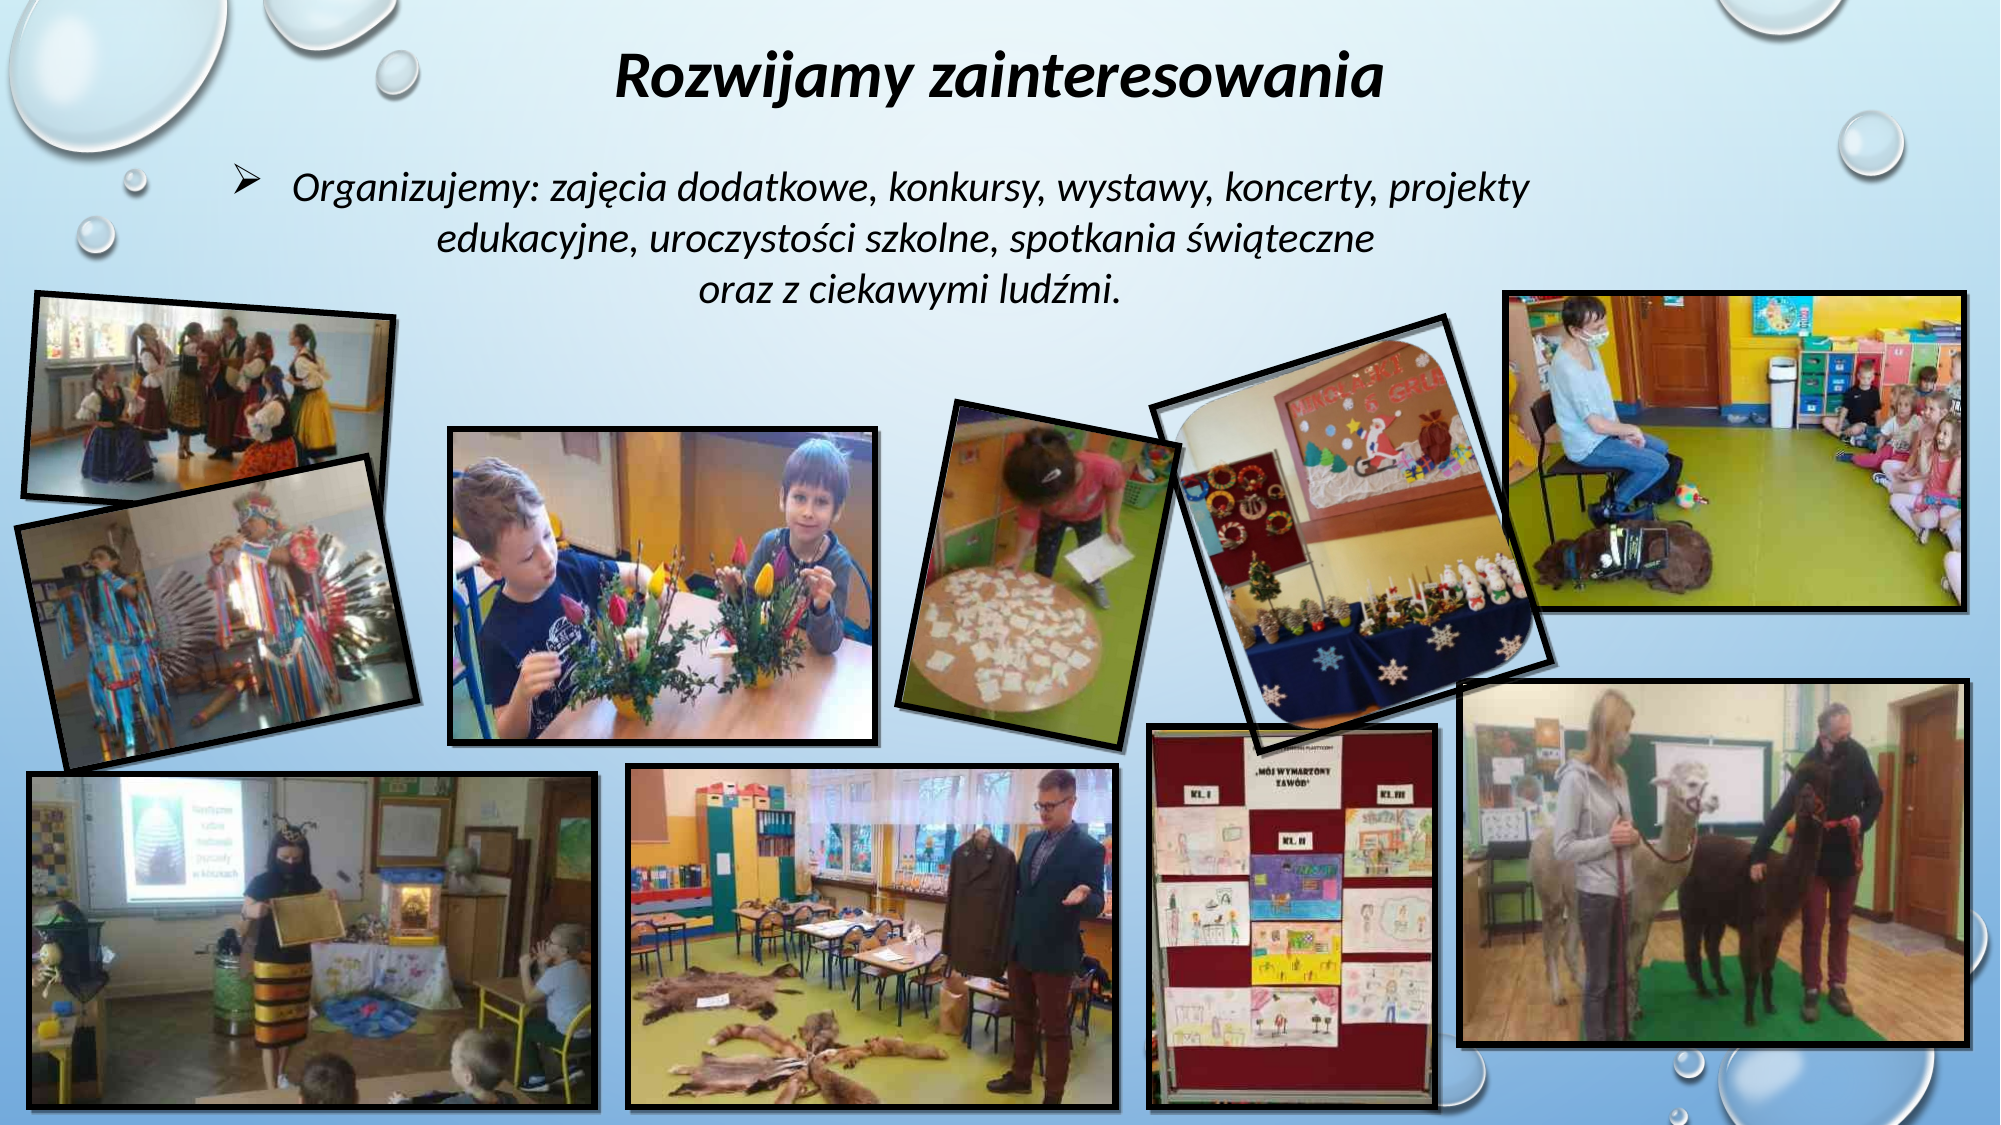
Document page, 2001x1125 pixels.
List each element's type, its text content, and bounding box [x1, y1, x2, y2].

picture [32, 776, 601, 1113]
picture [0, 0, 2000, 1125]
picture [1151, 729, 1432, 1104]
picture [26, 296, 390, 501]
picture [32, 776, 592, 1104]
picture [20, 459, 414, 769]
picture [1508, 295, 1961, 607]
list Organizujemy: zajęcia dodatkowe, konkursy, wystawy, koncerty, projekty edukacyjne, uroczystości szkolne, spotkania świąteczne oraz z ciekawymi ludźmi. [149, 151, 1620, 321]
picture [1156, 320, 1548, 749]
picture [1449, 321, 1502, 490]
picture [901, 405, 1176, 745]
title Rozwijamy zainteresowania [149, 0, 1851, 152]
picture [1151, 729, 1441, 1114]
picture [1462, 683, 1964, 1042]
